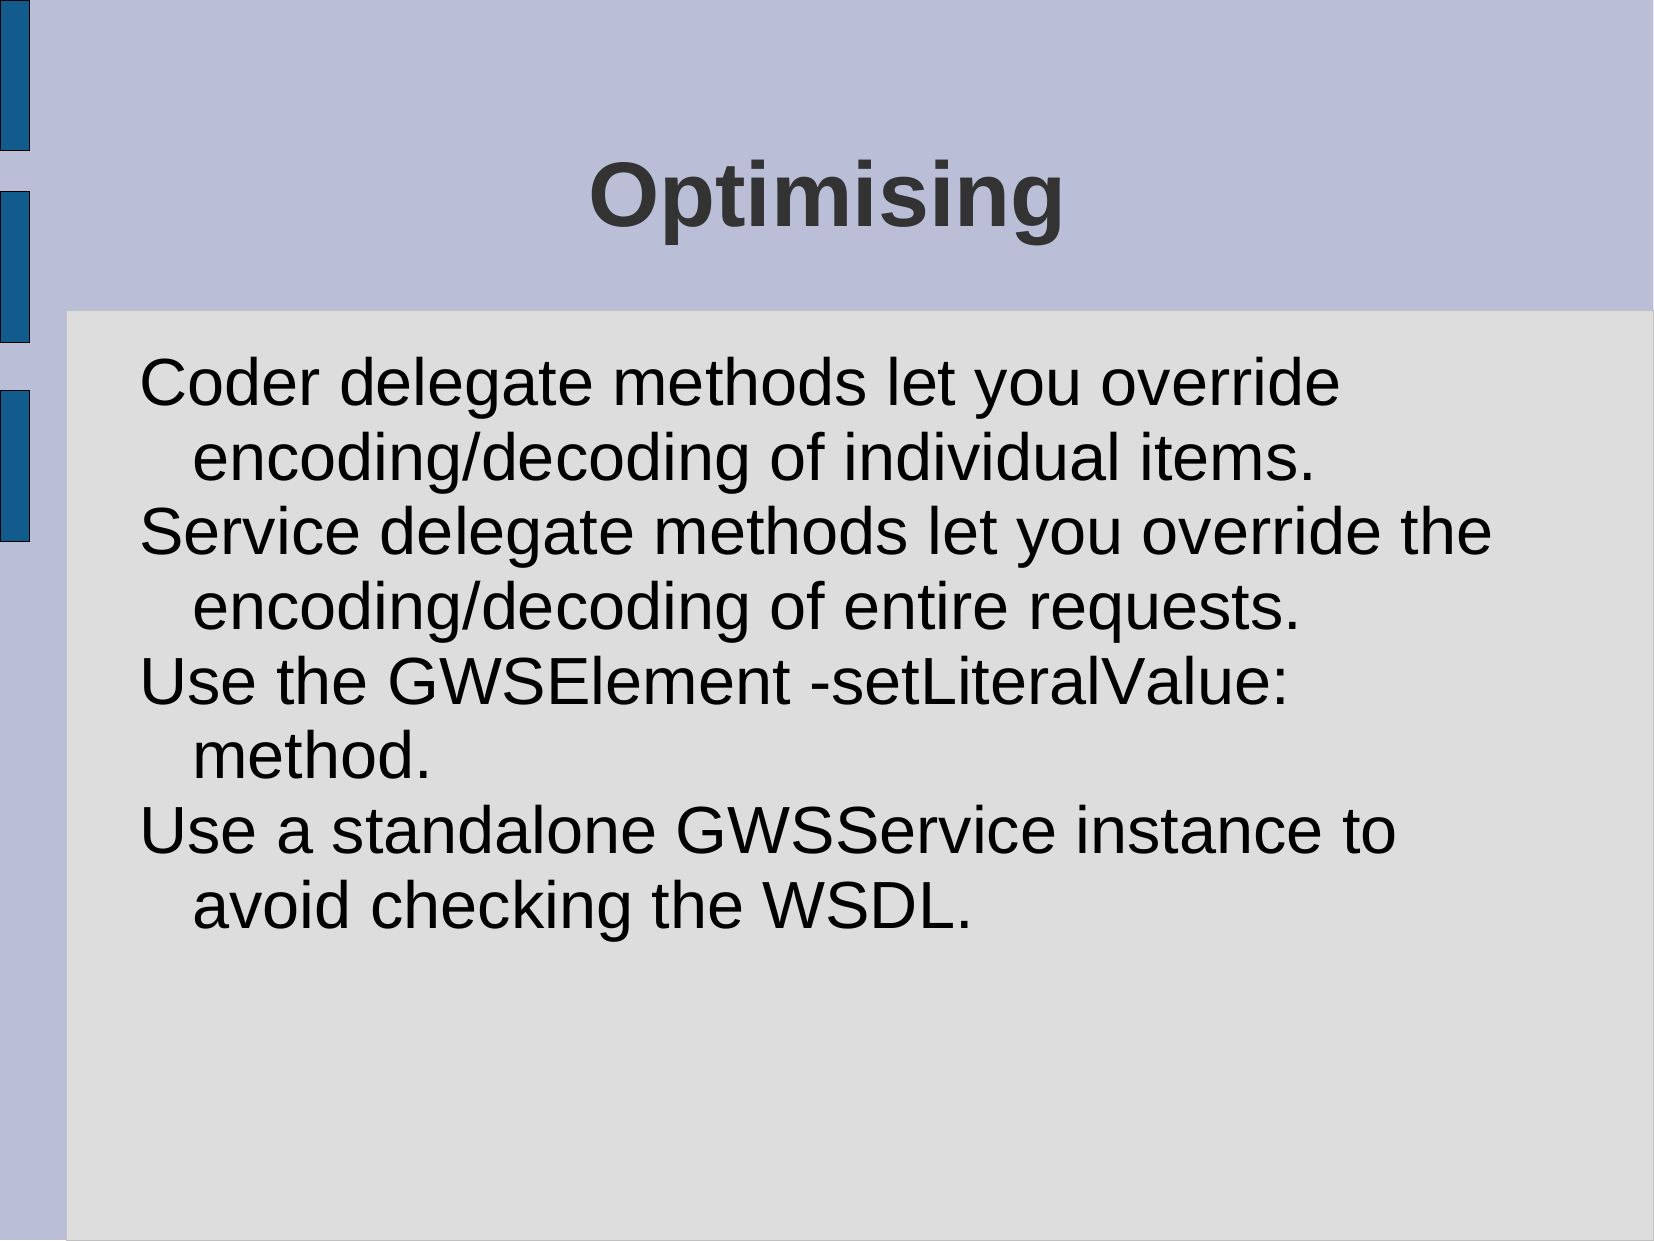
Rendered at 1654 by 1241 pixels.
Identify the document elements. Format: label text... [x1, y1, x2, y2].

list Coder delegate methods let you override encoding/decoding of individual items. Service delegate methods let you override the encoding/decoding of entire requests. Use the GWSElement -setLiteralValue: method. Use a standalone GWSService instance to avoid checking the WSDL. [121, 344, 1534, 1112]
title Optimising [121, 98, 1534, 291]
